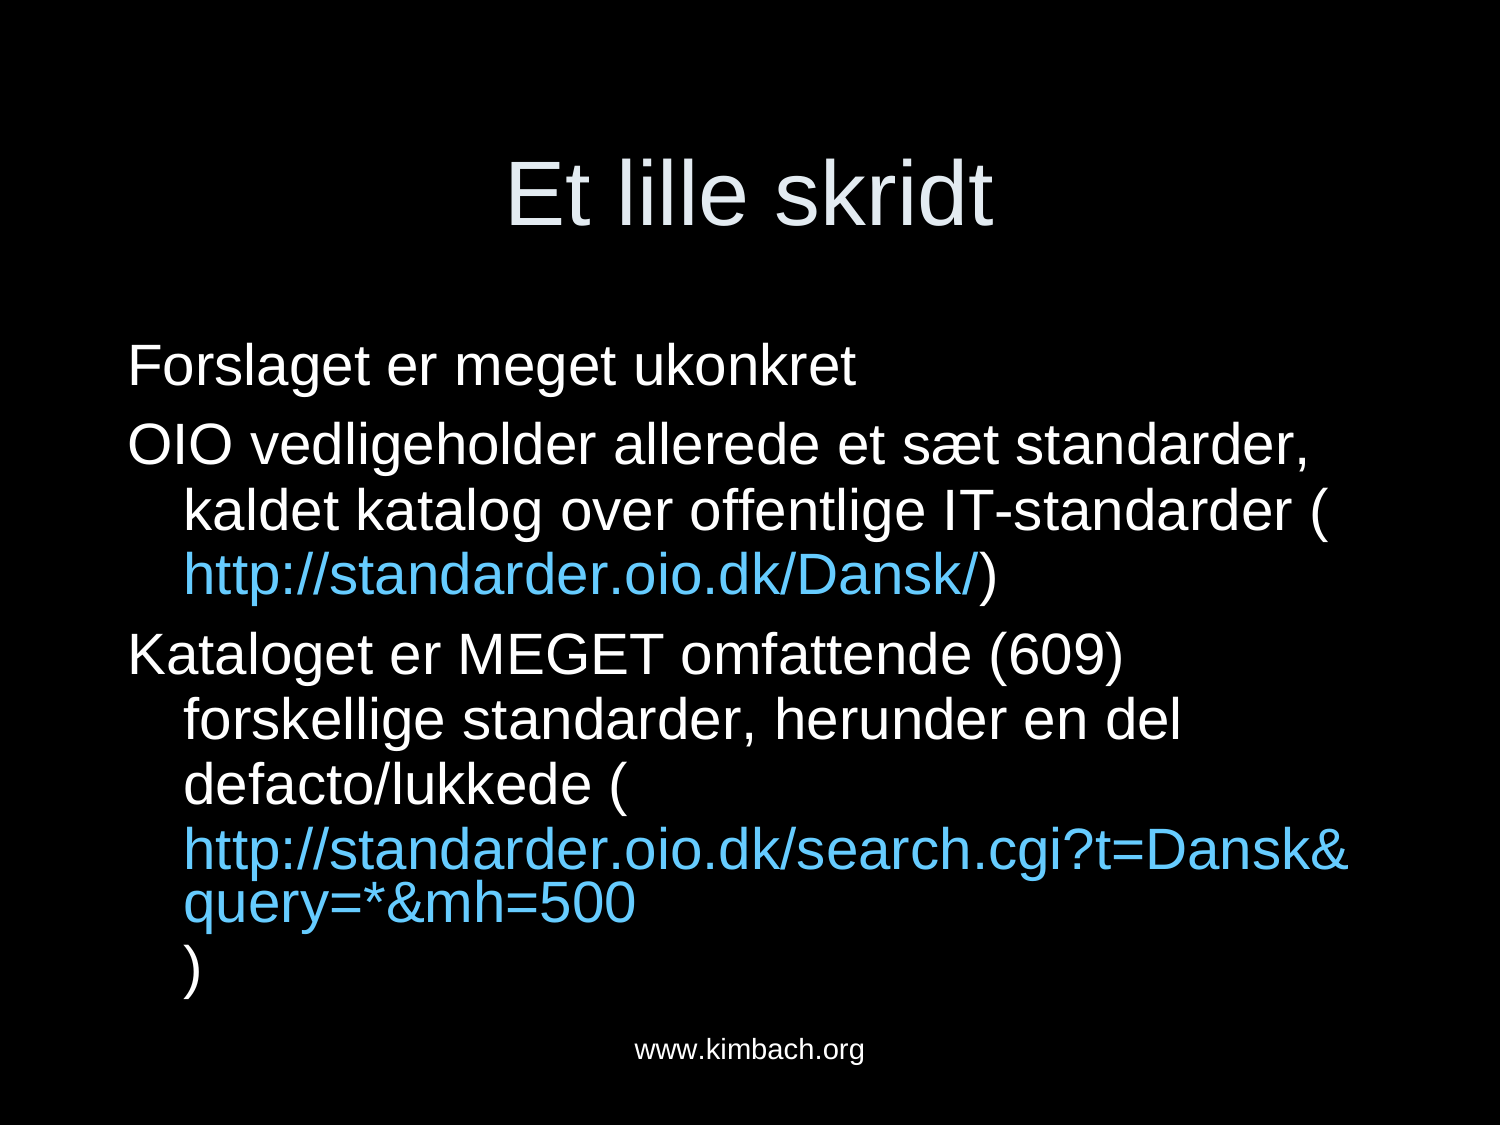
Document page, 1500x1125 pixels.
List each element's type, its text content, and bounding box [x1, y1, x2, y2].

list Forslaget er meget ukonkret OIO vedligeholder allerede et sæt standarder, kaldet katalog over offentlige IT-standarder (http://standarder.oio.dk/Dansk/) Kataloget er MEGET omfattende (609) forskellige standarder, herunder en del defacto/lukkede (http://standarder.oio.dk/search.cgi?t=Dansk&query=*&mh=500) [112, 324, 1388, 1001]
title Et lille skridt [112, 99, 1388, 288]
